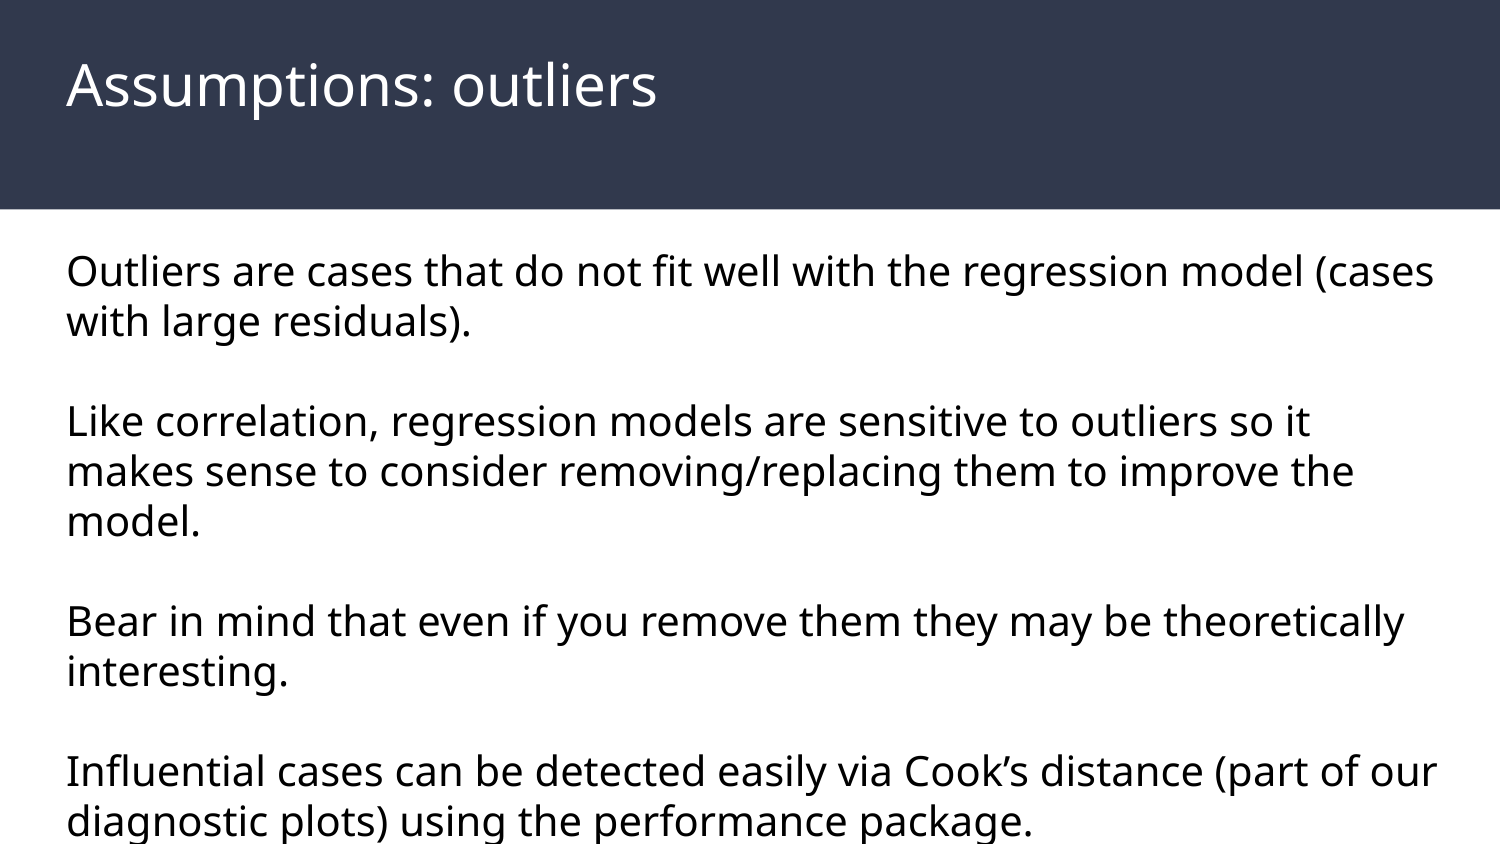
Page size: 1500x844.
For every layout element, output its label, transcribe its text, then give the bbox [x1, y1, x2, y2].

title Assumptions: outliers [51, 33, 1449, 136]
text_box Outliers are cases that do not fit well with the regression model (cases with large residuals). Like correlation, regression models are sensitive to outliers so it makes sense to consider removing/replacing them to improve the model. Bear in mind that even if you remove them they may be theoretically interesting. Influential cases can be detected easily via Cook’s distance (part of our diagnostic plots) using the performance package. [51, 229, 1465, 831]
